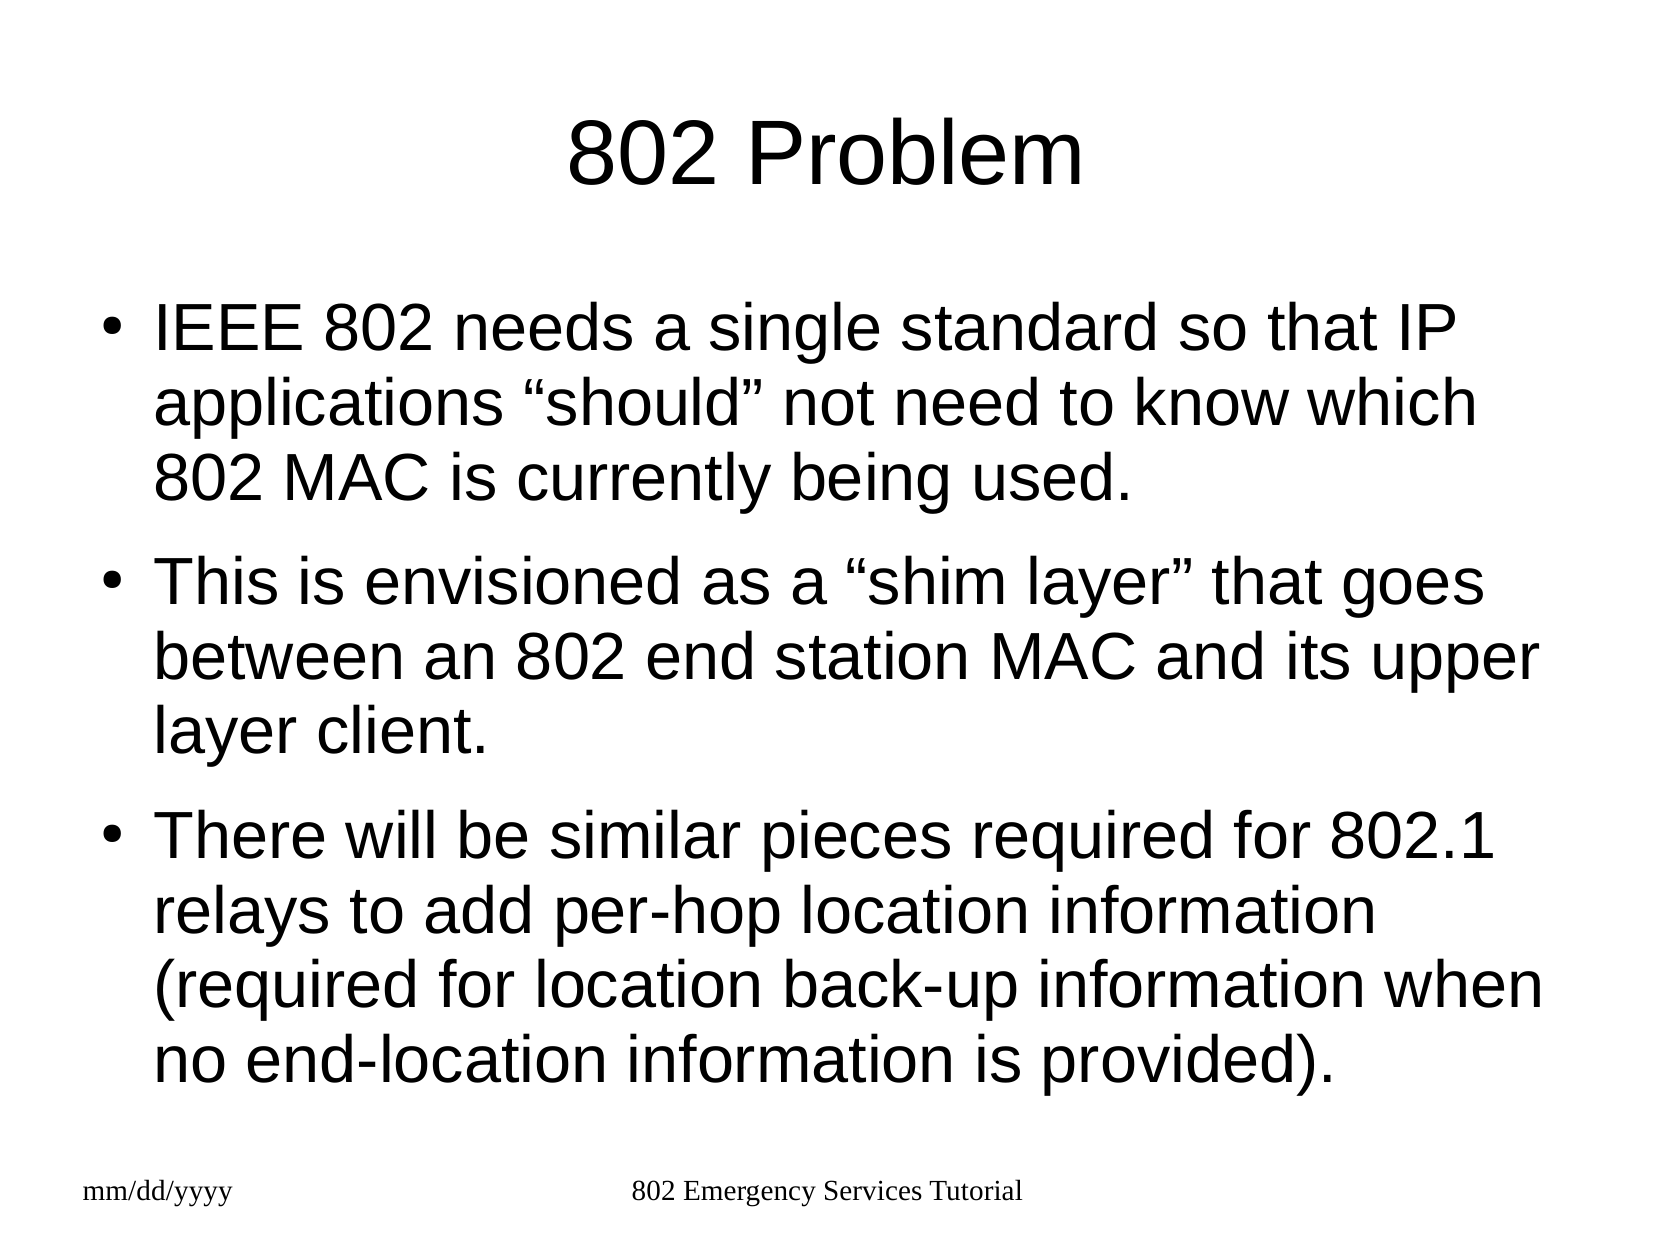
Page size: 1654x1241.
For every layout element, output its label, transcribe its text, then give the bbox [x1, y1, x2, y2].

title 802 Problem [82, 56, 1571, 250]
list IEEE 802 needs a single standard so that IP applications “should” not need to know which 802 MAC is currently being used. This is envisioned as a “shim layer” that goes between an 802 end station MAC and its upper layer client. There will be similar pieces required for 802.1 relays to add per-hop location information (required for location back-up information when no end-location information is provided). [82, 290, 1571, 1095]
